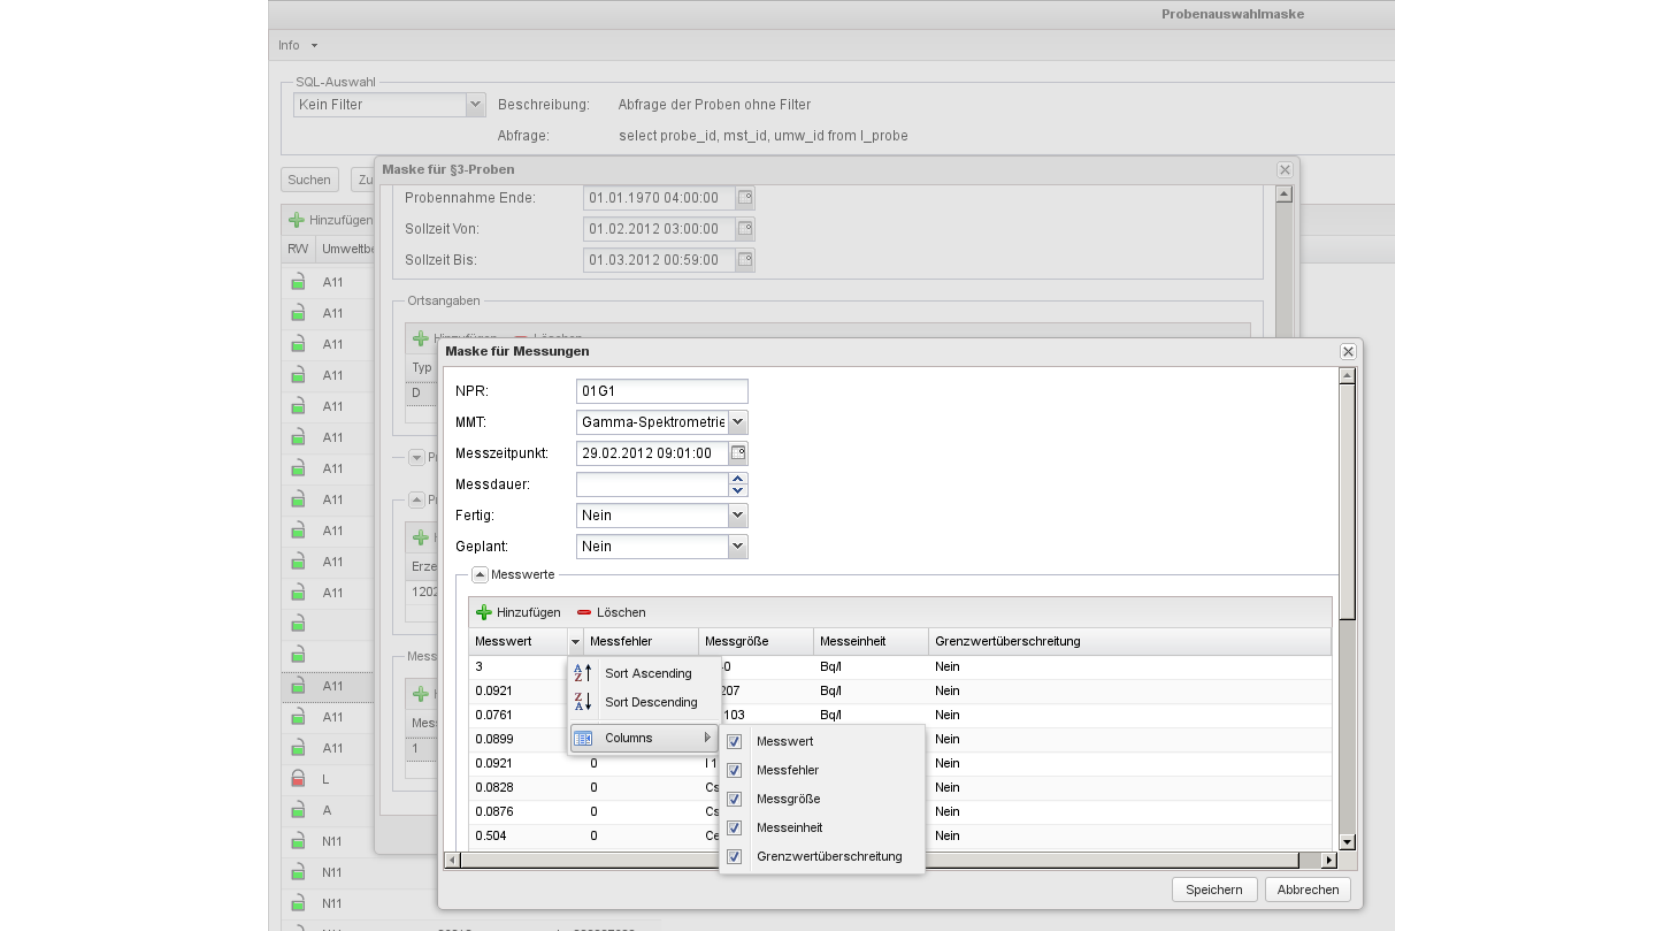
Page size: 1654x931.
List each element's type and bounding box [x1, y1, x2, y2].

picture [268, 0, 1395, 931]
